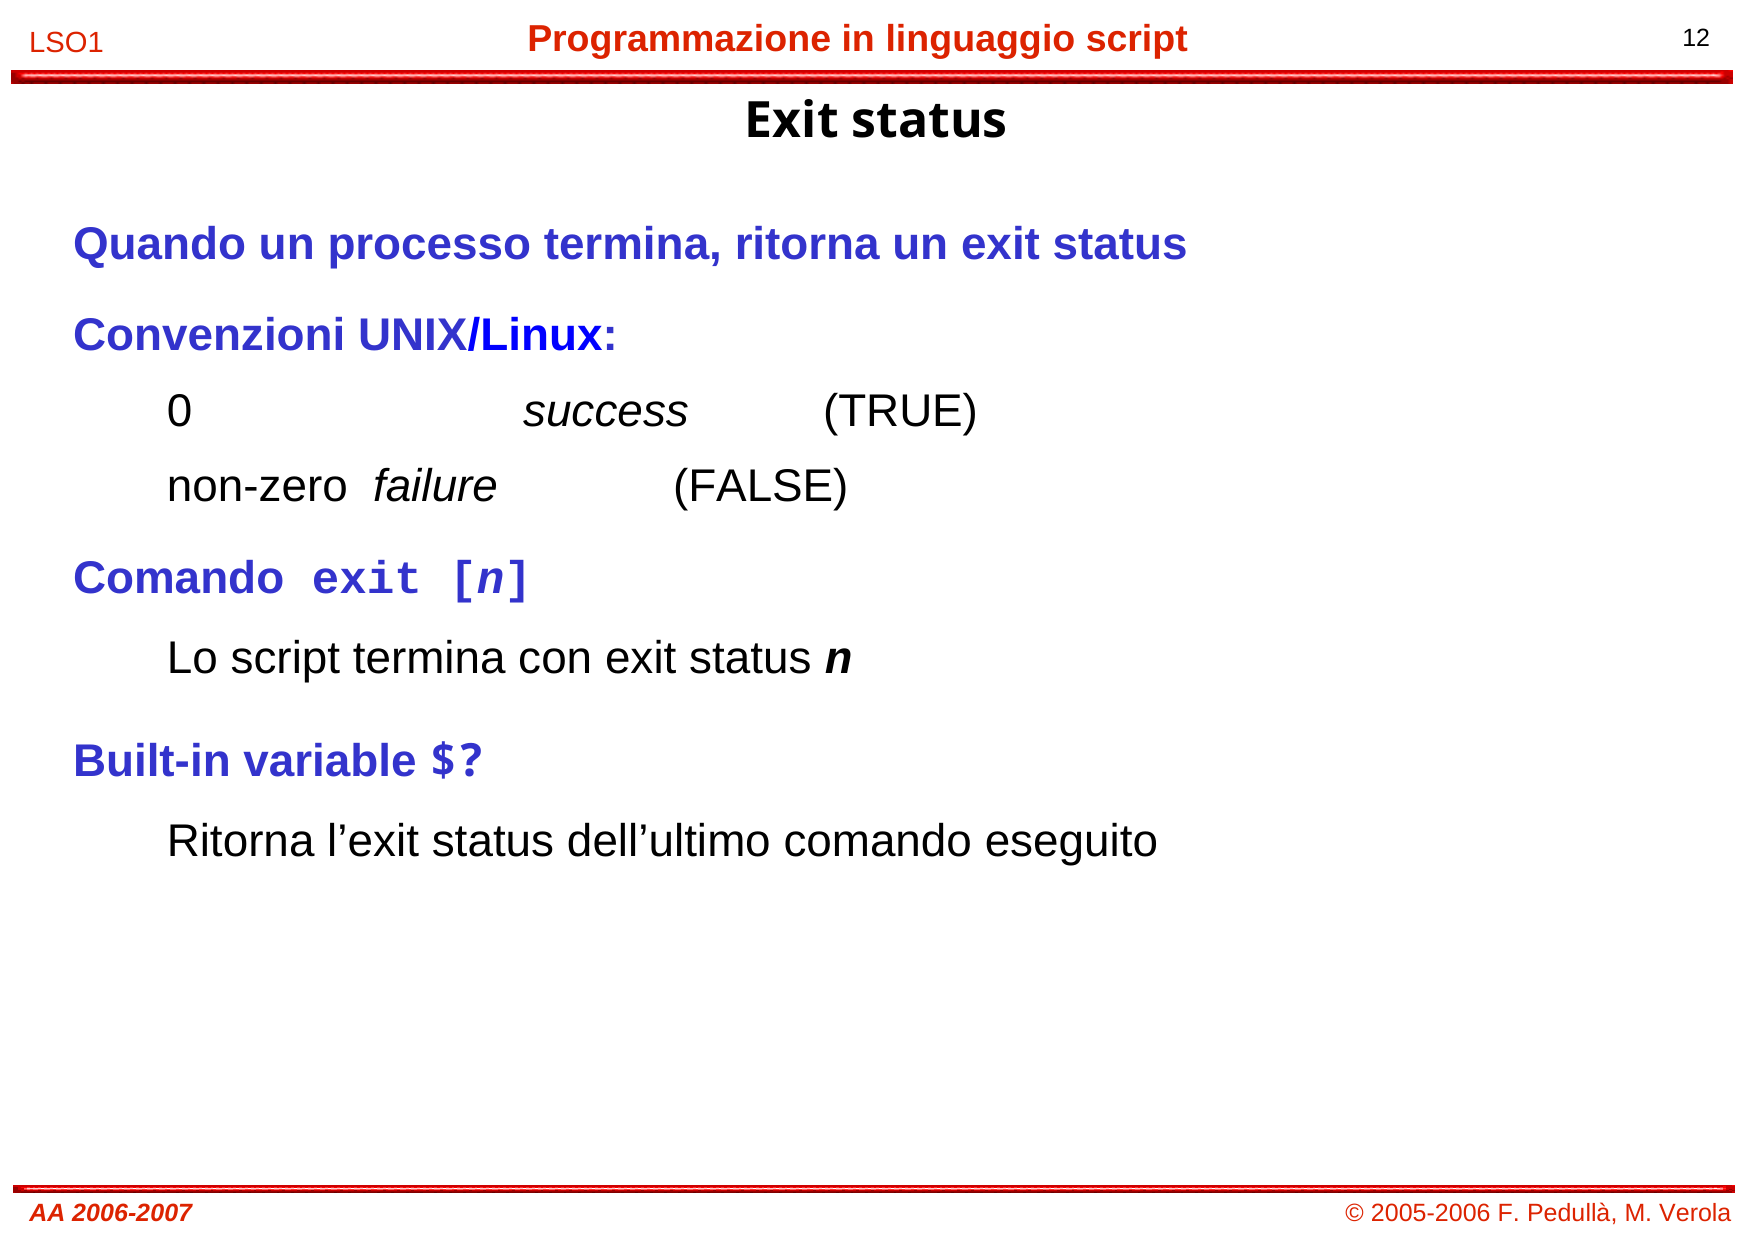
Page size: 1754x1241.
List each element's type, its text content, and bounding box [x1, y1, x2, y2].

title Exit status [713, 72, 1040, 168]
list Quando un processo termina, ritorna un exit status Convenzioni UNIX/Linux: 0 success (TRUE) non-zero failure (FALSE) Comando exit [n] Lo script termina con exit status n Built-in variable $? Ritorna l’exit status dell’ultimo comando eseguito [58, 206, 1696, 955]
picture [11, 70, 1733, 84]
picture [13, 1185, 1735, 1193]
